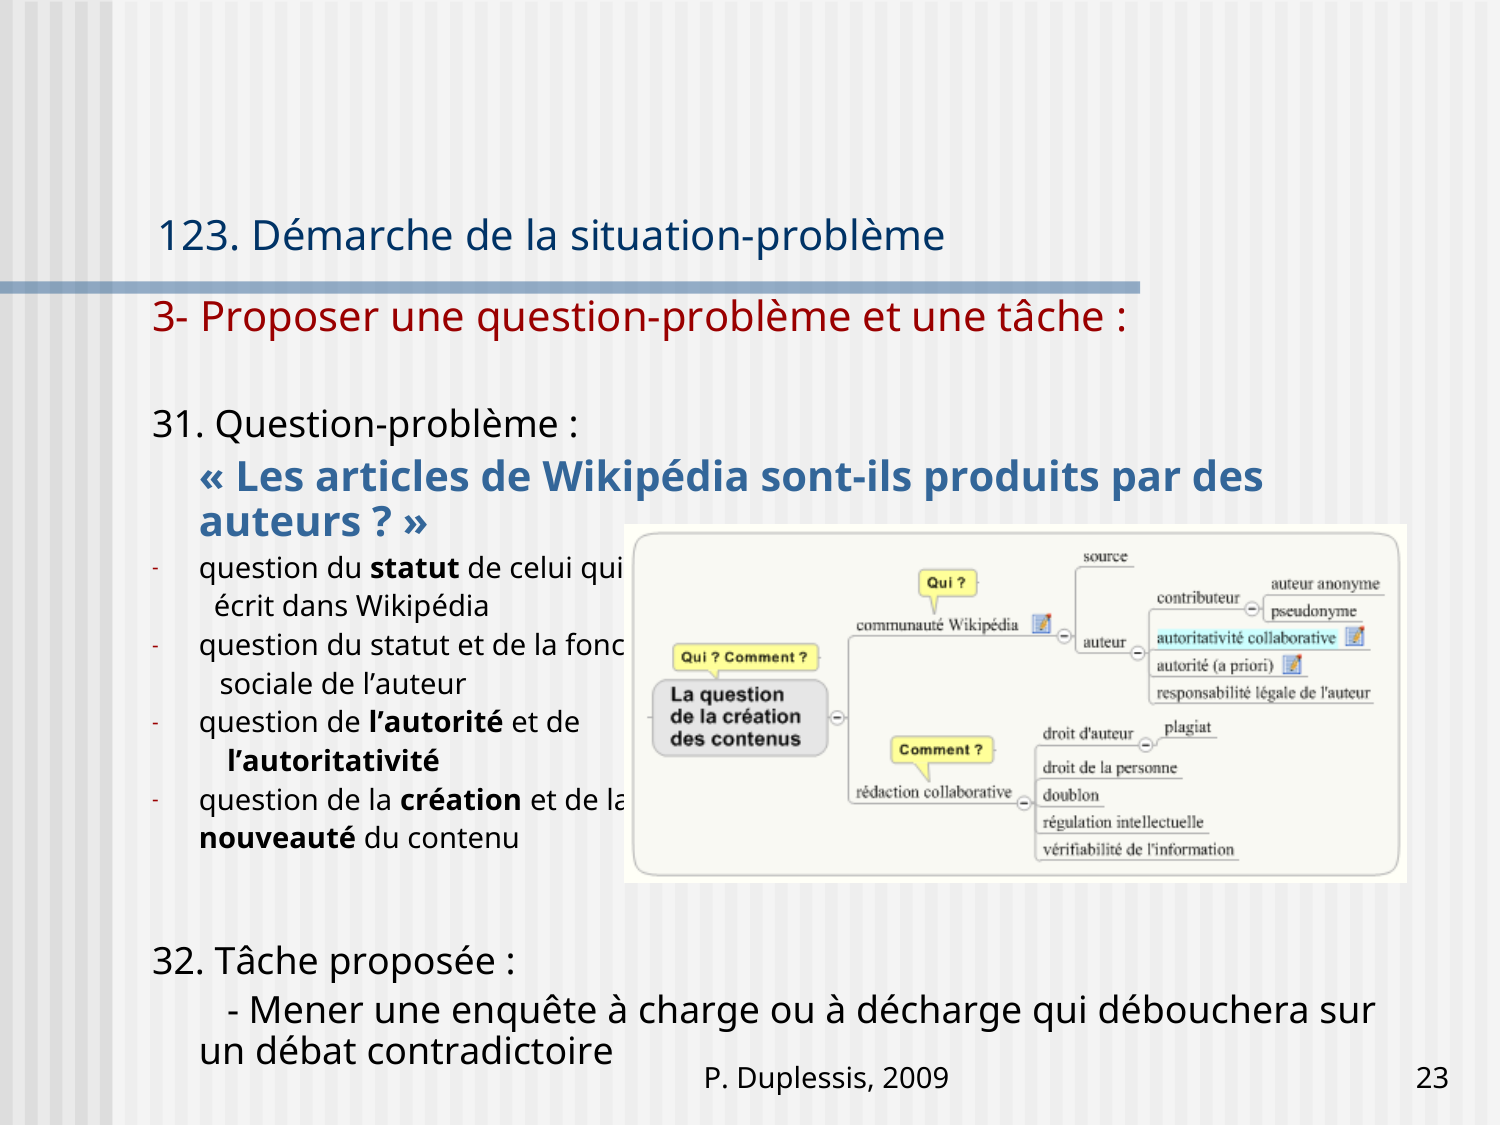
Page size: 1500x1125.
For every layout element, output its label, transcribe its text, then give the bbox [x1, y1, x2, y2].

picture [624, 524, 1407, 883]
title 123. Démarche de la situation-problème [142, 200, 1482, 267]
list 3- Proposer une question-problème et une tâche : 31. Question-problème : « Les articles de Wikipédia sont-ils produits par des auteurs ? » question du statut de celui qui écrit dans Wikipédia question du statut et de la fonction sociale de l’auteur question de l’autorité et de l’autoritativité question de la création et de la nouveauté du contenu 32. Tâche proposée : - Mener une enquête à charge ou à décharge qui débouchera sur un débat contradictoire [62, 287, 1431, 1038]
